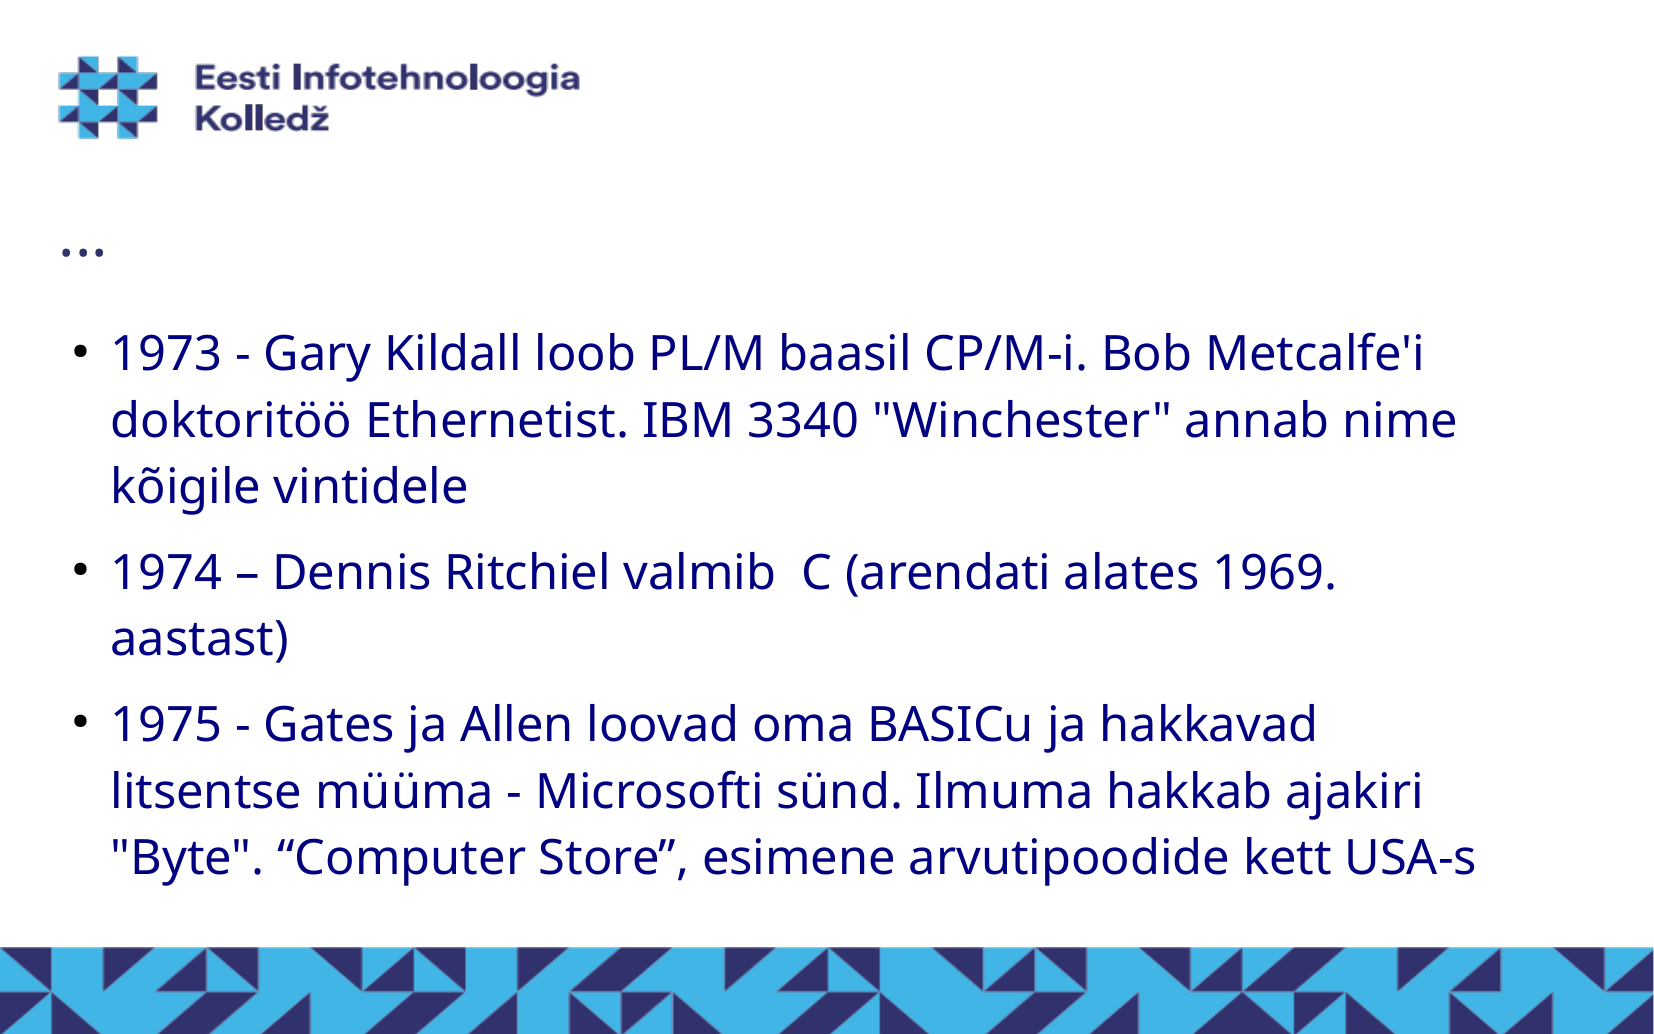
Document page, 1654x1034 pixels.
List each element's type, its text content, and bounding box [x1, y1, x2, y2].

list 1973 - Gary Kildall loob PL/M baasil CP/M-i. Bob Metcalfe'i doktoritöö Ethernetist. IBM 3340 "Winchester" annab nime kõigile vintidele 1974 – Dennis Ritchiel valmib C (arendati alates 1969. aastast) 1975 - Gates ja Allen loovad oma BASICu ja hakkavad litsentse müüma - Microsofti sünd. Ilmuma hakkab ajakiri "Byte". “Computer Store”, esimene arvutipoodide kett USA-s [59, 318, 1489, 910]
title ... [59, 158, 1489, 308]
